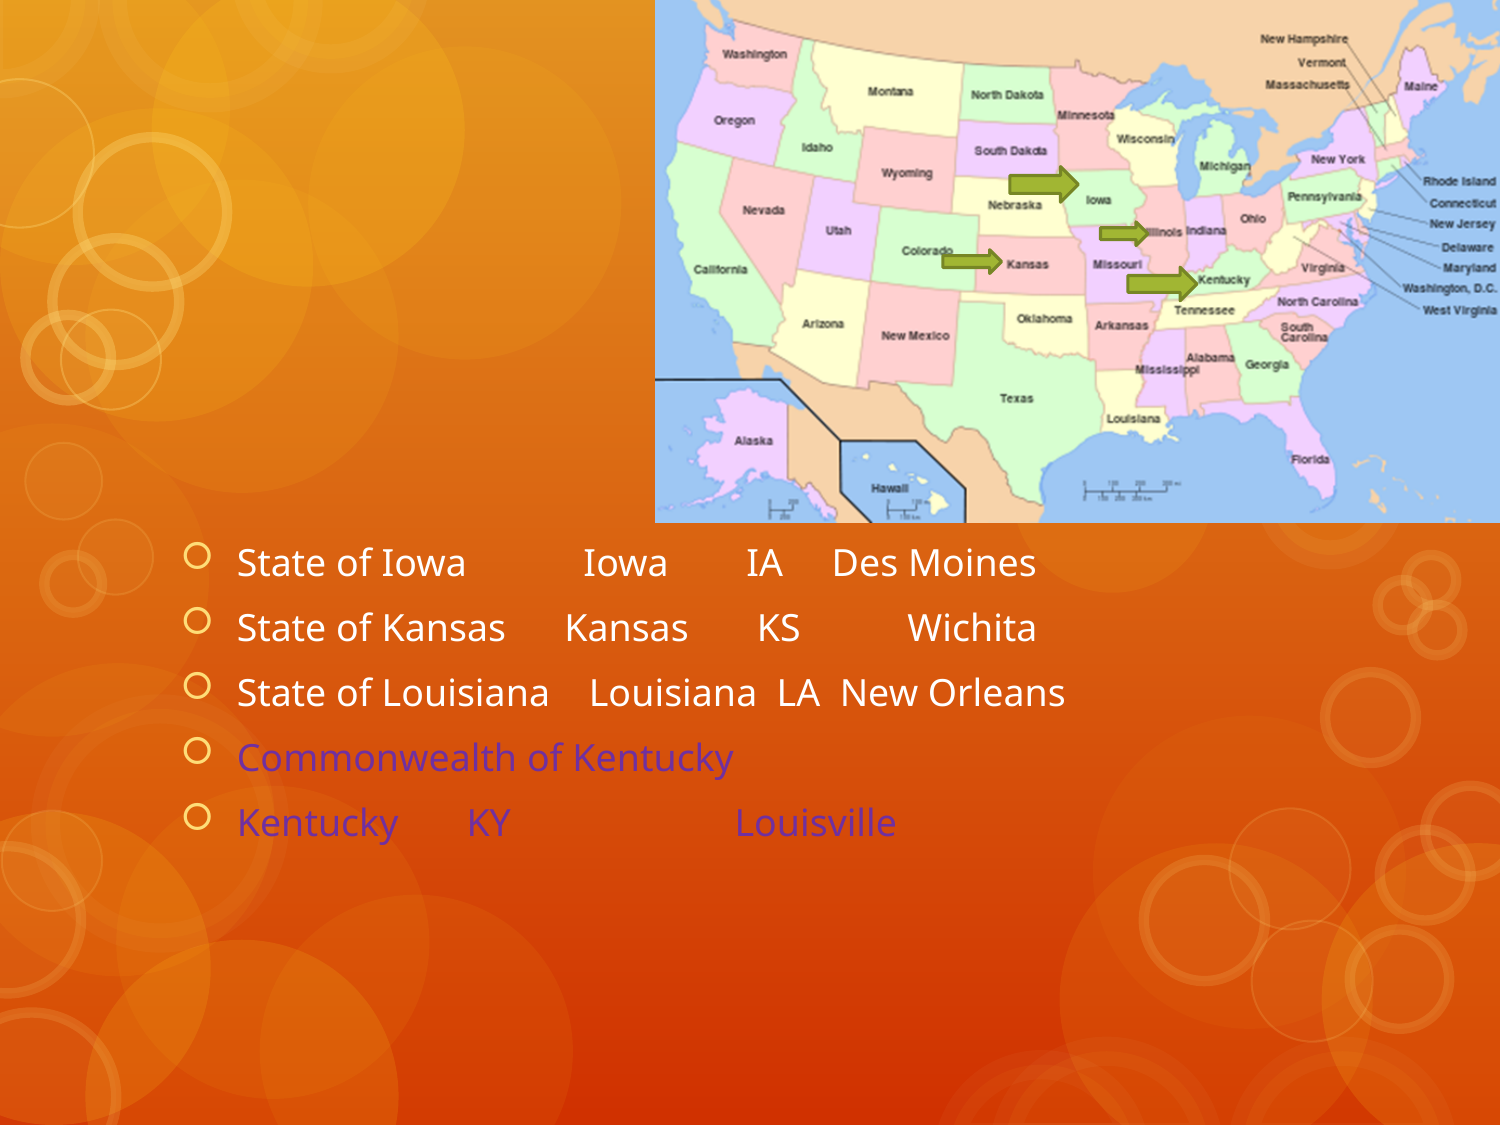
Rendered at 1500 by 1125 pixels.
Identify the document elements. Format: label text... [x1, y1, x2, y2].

text_box [1127, 267, 1197, 301]
picture [655, 0, 1500, 523]
text_box [942, 249, 1002, 274]
list State of Iowa Iowa IA Des Moines State of Kansas Kansas KS Wichita State of Louisiana Louisiana LA New Orleans Commonwealth of Kentucky Kentucky KY Louisville [165, 420, 1105, 962]
text_box [1100, 221, 1148, 246]
text_box [1009, 166, 1079, 203]
